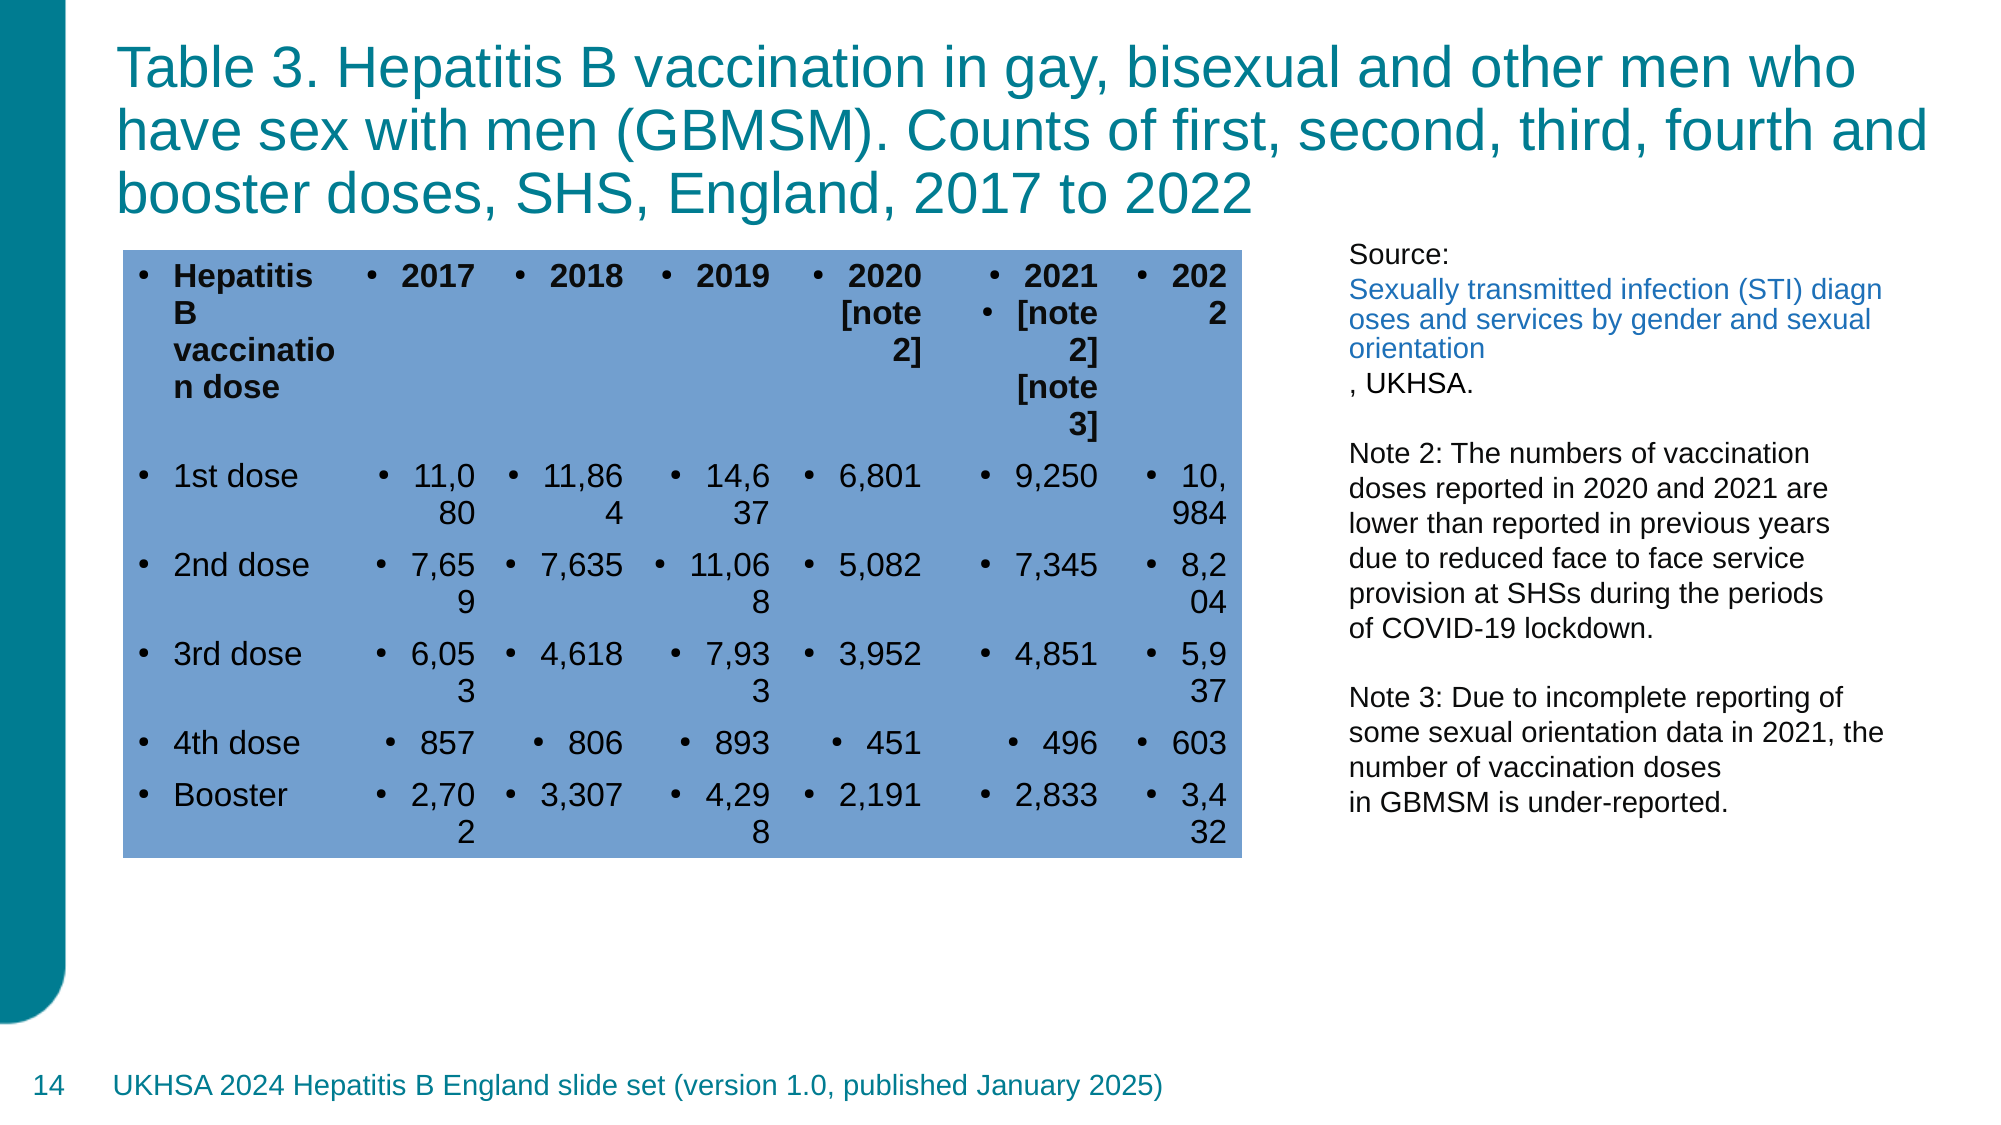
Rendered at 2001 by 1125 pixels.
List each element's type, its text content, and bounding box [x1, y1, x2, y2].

table_cell 2,833 [937, 769, 1113, 858]
table_cell 893 [638, 717, 785, 769]
table_cell Booster [123, 769, 351, 858]
text_box [0, 1053, 98, 1114]
table_cell 3,432 [1113, 769, 1242, 858]
table_cell 857 [351, 717, 490, 769]
table_cell 11,068 [638, 539, 785, 628]
title Table 3. Hepatitis B vaccination in gay, bisexual and other men who have sex with men (GBMSM). Counts of first, second, third, fourth and booster doses, SHS, England, 2017 to 2022 [101, 29, 2000, 189]
table_cell 5,937 [1113, 628, 1242, 717]
table_cell 4,618 [490, 628, 638, 717]
table_cell 11,080 [351, 450, 490, 539]
table_cell 7,933 [638, 628, 785, 717]
table_cell 3rd dose [123, 628, 351, 717]
table_cell 603 [1113, 717, 1242, 769]
table_header 2020 [note 2] [785, 250, 937, 450]
table_cell 2,702 [351, 769, 490, 858]
table_header 2021 [note 2] [note 3] [937, 250, 1113, 450]
table_cell 451 [785, 717, 937, 769]
table_cell 2nd dose [123, 539, 351, 628]
table_cell 5,082 [785, 539, 937, 628]
table_header 2018 [490, 250, 638, 450]
table_cell 4th dose [123, 717, 351, 769]
table_cell 7,659 [351, 539, 490, 628]
table_cell 3,952 [785, 628, 937, 717]
table_cell 6,053 [351, 628, 490, 717]
table_cell 9,250 [937, 450, 1113, 539]
table_cell 806 [490, 717, 638, 769]
table_cell 4,851 [937, 628, 1113, 717]
table_header 2019 [638, 250, 785, 450]
table_header 2022 [1113, 250, 1242, 450]
table_cell 4,298 [638, 769, 785, 858]
table_cell 14,637 [638, 450, 785, 539]
table_cell 11,864 [490, 450, 638, 539]
table_cell 7,345 [937, 539, 1113, 628]
table_cell 496 [937, 717, 1113, 769]
table_cell 3,307 [490, 769, 638, 858]
table_cell 8,204 [1113, 539, 1242, 628]
table_cell 10,984 [1113, 450, 1242, 539]
table_header Hepatitis B vaccination dose [123, 250, 351, 450]
table_header 2017 [351, 250, 490, 450]
text_box Source: Sexually transmitted infection (STI) diagnoses and services by gender and sexual orientation, UKHSA. Note 2: The numbers of vaccination doses reported in 2020 and 2021 are lower than reported in previous years due to reduced face to face service provision at SHSs during the periods of COVID-19 lockdown. Note 3: Due to incomplete reporting of some sexual orientation data in 2021, the number of vaccination doses in GBMSM is under-reported. [1334, 228, 1903, 768]
table_cell 1st dose [123, 450, 351, 539]
table_cell 2,191 [785, 769, 937, 858]
text_box UKHSA 2024 Hepatitis B England slide set (version 1.0, published January 2025) [97, 1054, 1740, 1114]
table_cell 7,635 [490, 539, 638, 628]
table_cell 6,801 [785, 450, 937, 539]
